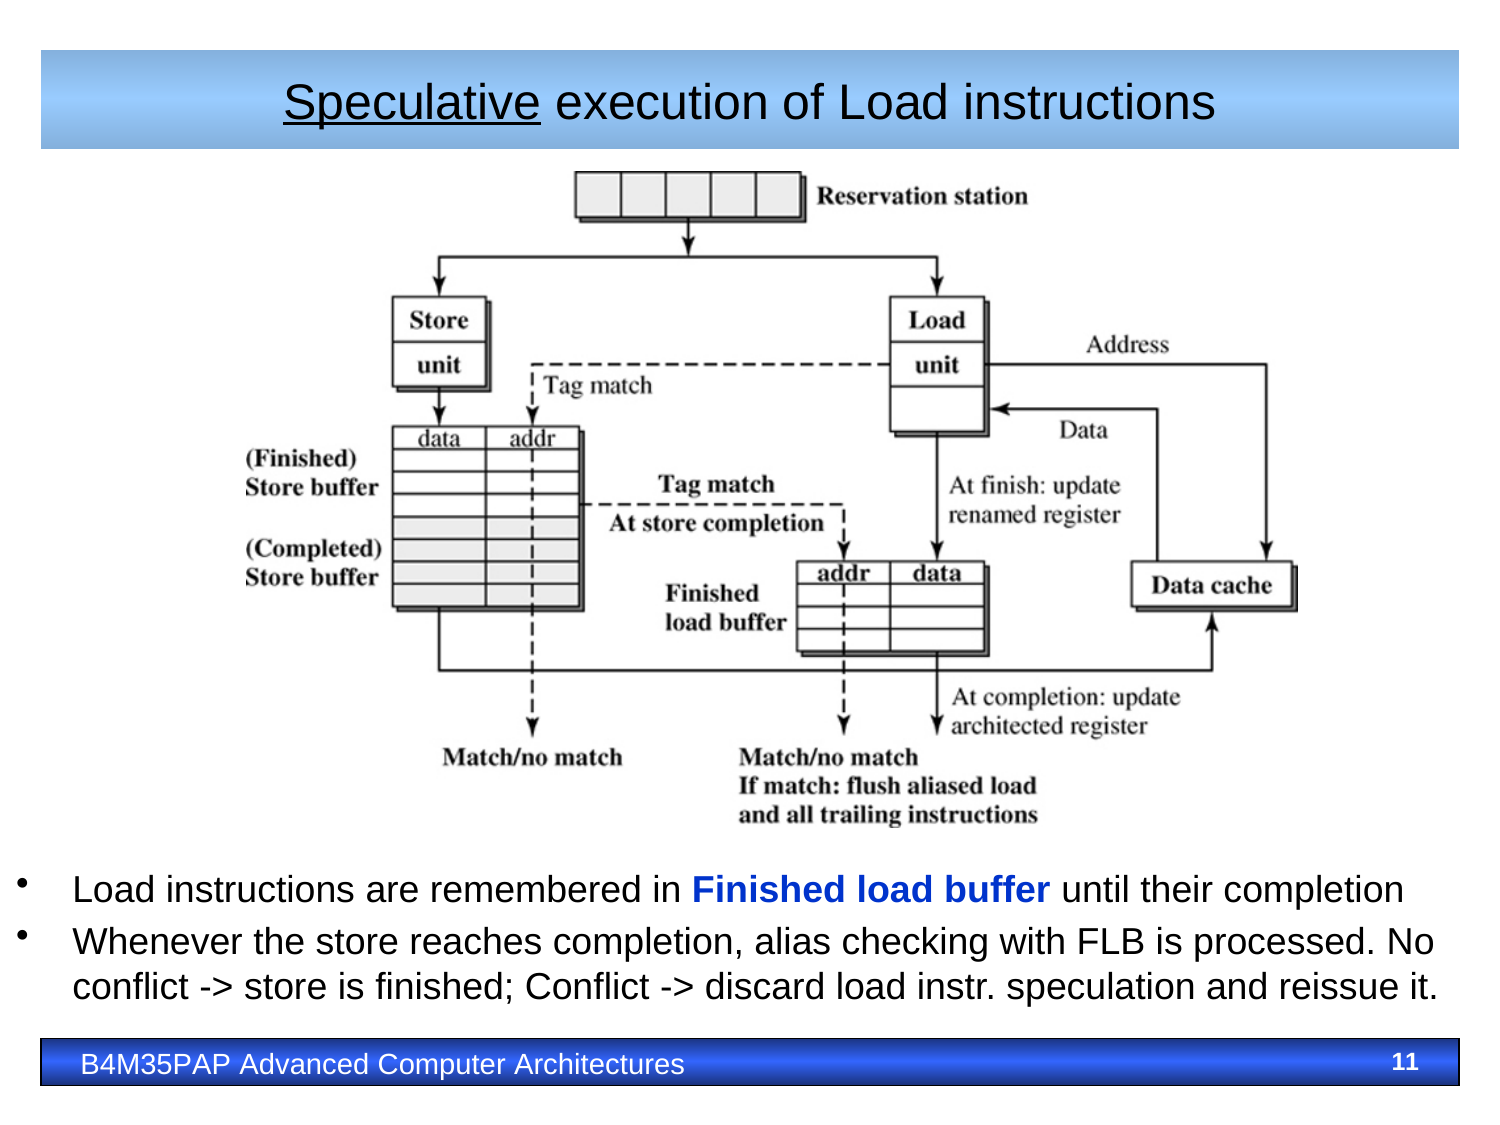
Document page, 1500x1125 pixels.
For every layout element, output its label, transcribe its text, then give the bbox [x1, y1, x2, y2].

text_box Load instructions are remembered in Finished load buffer until their completion Whenever the store reaches completion, alias checking with FLB is processed. No conflict -> store is finished; Conflict -> discard load instr. speculation and reissue it. [0, 857, 1488, 1006]
picture [246, 171, 1298, 828]
title Speculative execution of Load instructions [41, 50, 1459, 149]
